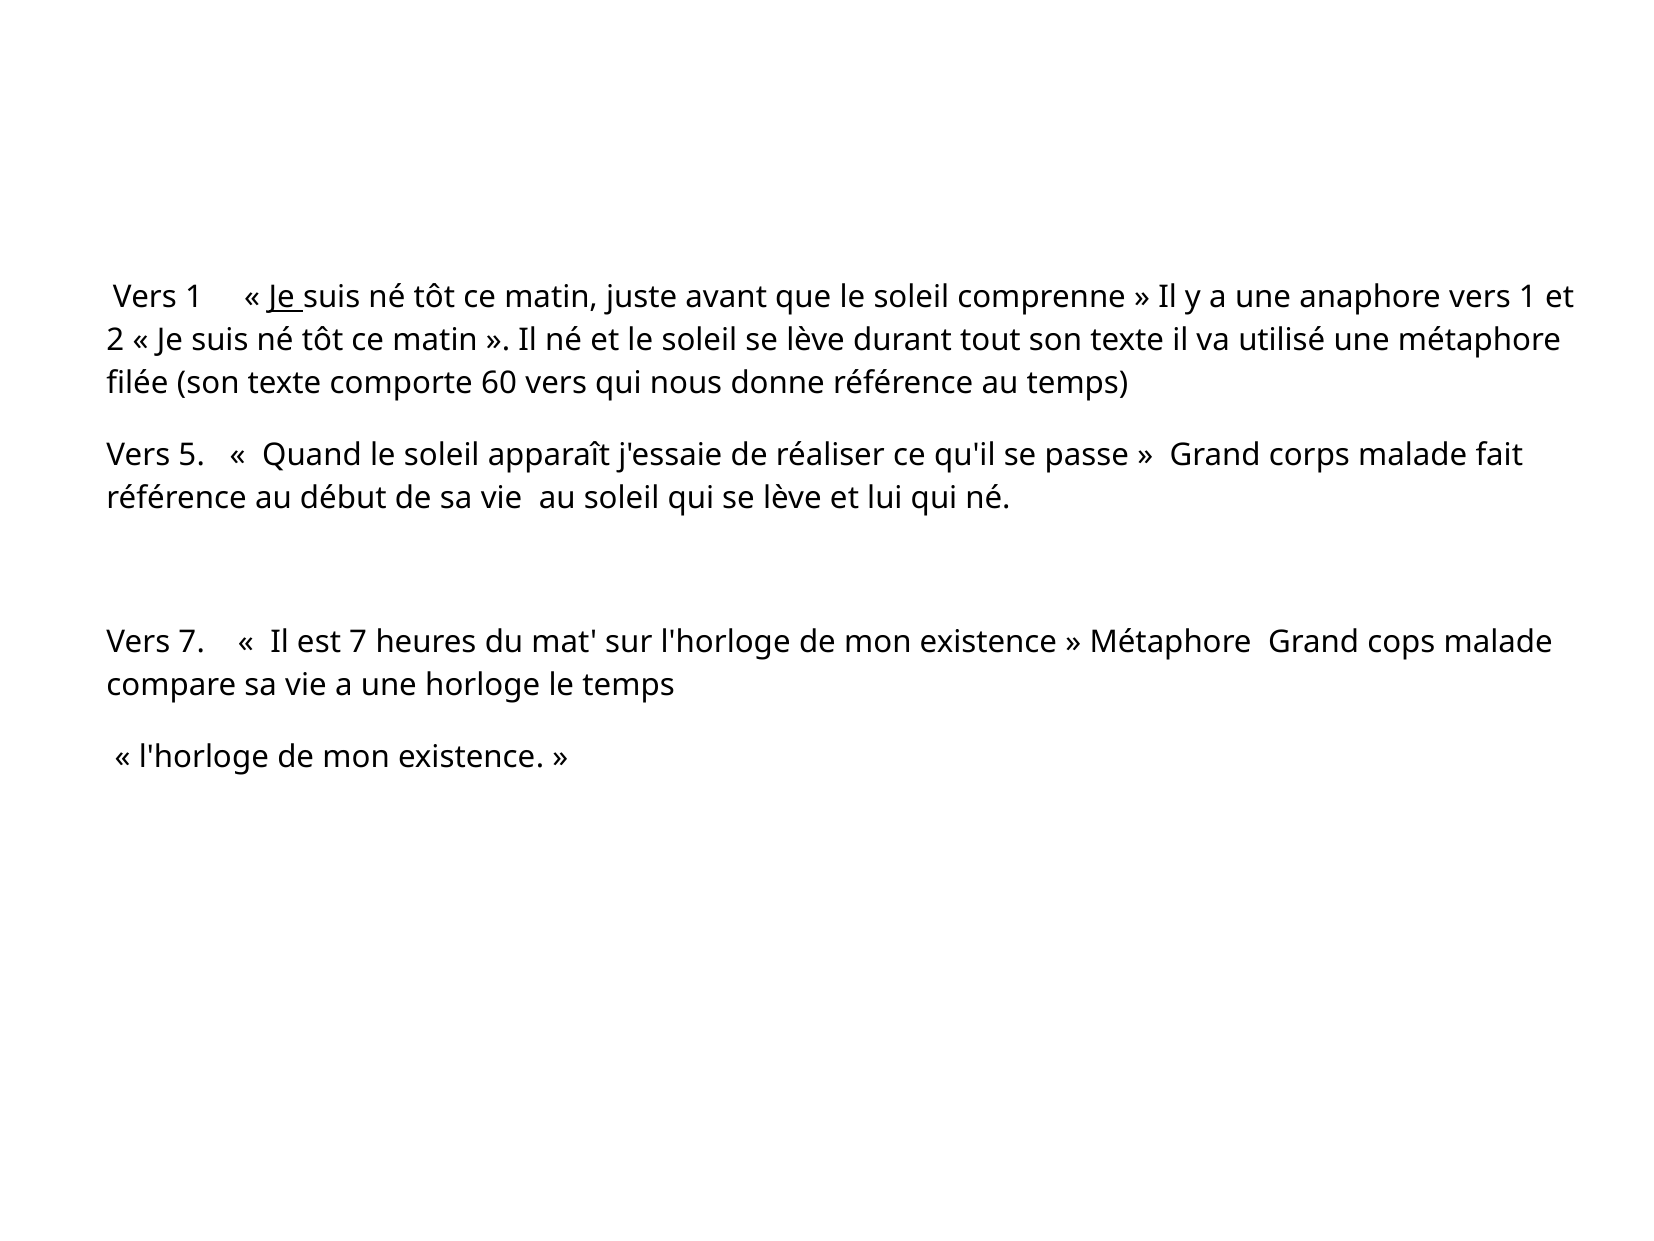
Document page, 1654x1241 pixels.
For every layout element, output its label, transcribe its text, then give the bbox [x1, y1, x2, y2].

list Vers 1 « Je suis né tôt ce matin, juste avant que le soleil comprenne » Il y a une anaphore vers 1 et 2 « Je suis né tôt ce matin ». Il né et le soleil se lève durant tout son texte il va utilisé une métaphore filée (son texte comporte 60 vers qui nous donne référence au temps) Vers 5. « Quand le soleil apparaît j'essaie de réaliser ce qu'il se passe » Grand corps malade fait référence au début de sa vie au soleil qui se lève et lui qui né. Vers 7. « Il est 7 heures du mat' sur l'horloge de mon existence » Métaphore Grand cops malade compare sa vie a une horloge le temps « l'horloge de mon existence. » [106, 274, 1595, 1093]
